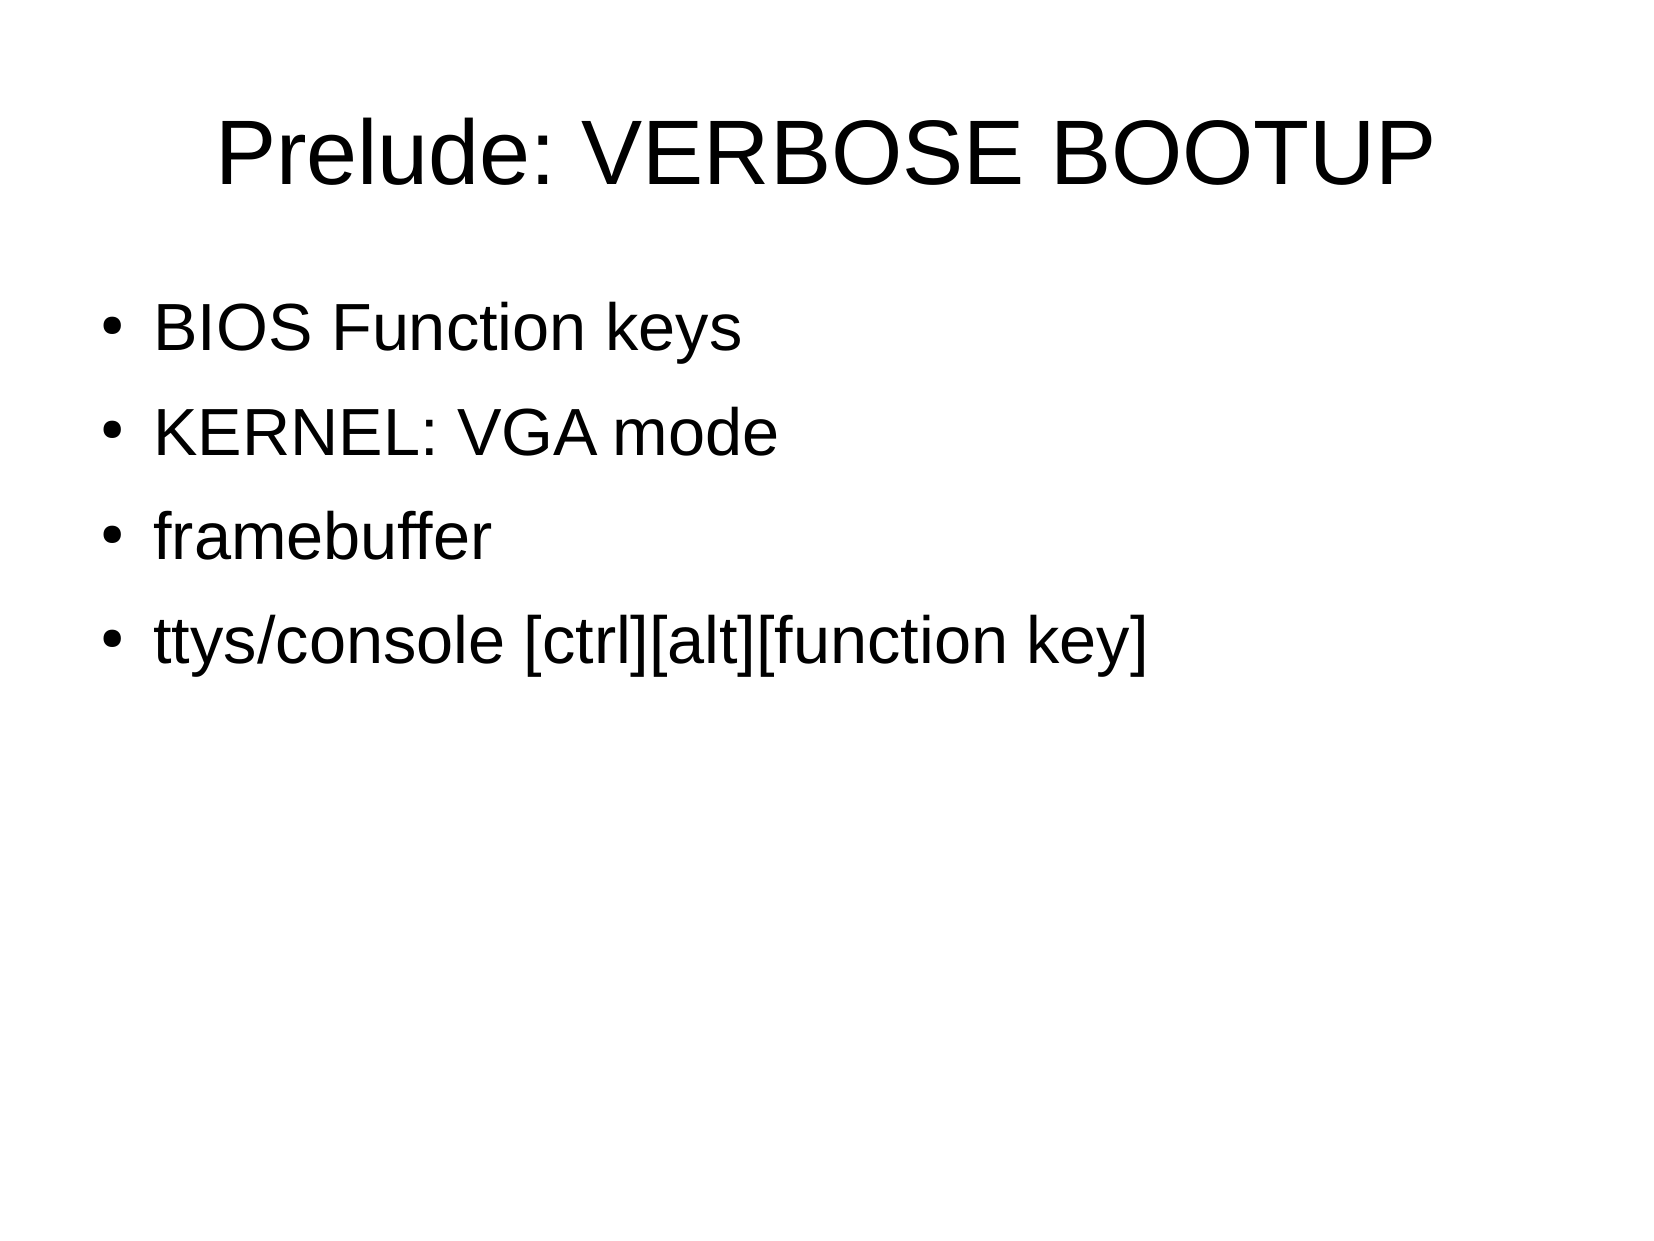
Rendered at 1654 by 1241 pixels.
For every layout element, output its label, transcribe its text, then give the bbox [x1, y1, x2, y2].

title Prelude: VERBOSE BOOTUP [82, 49, 1571, 257]
list BIOS Function keys KERNEL: VGA mode framebuffer ttys/console [ctrl][alt][function key] [82, 290, 1538, 1010]
